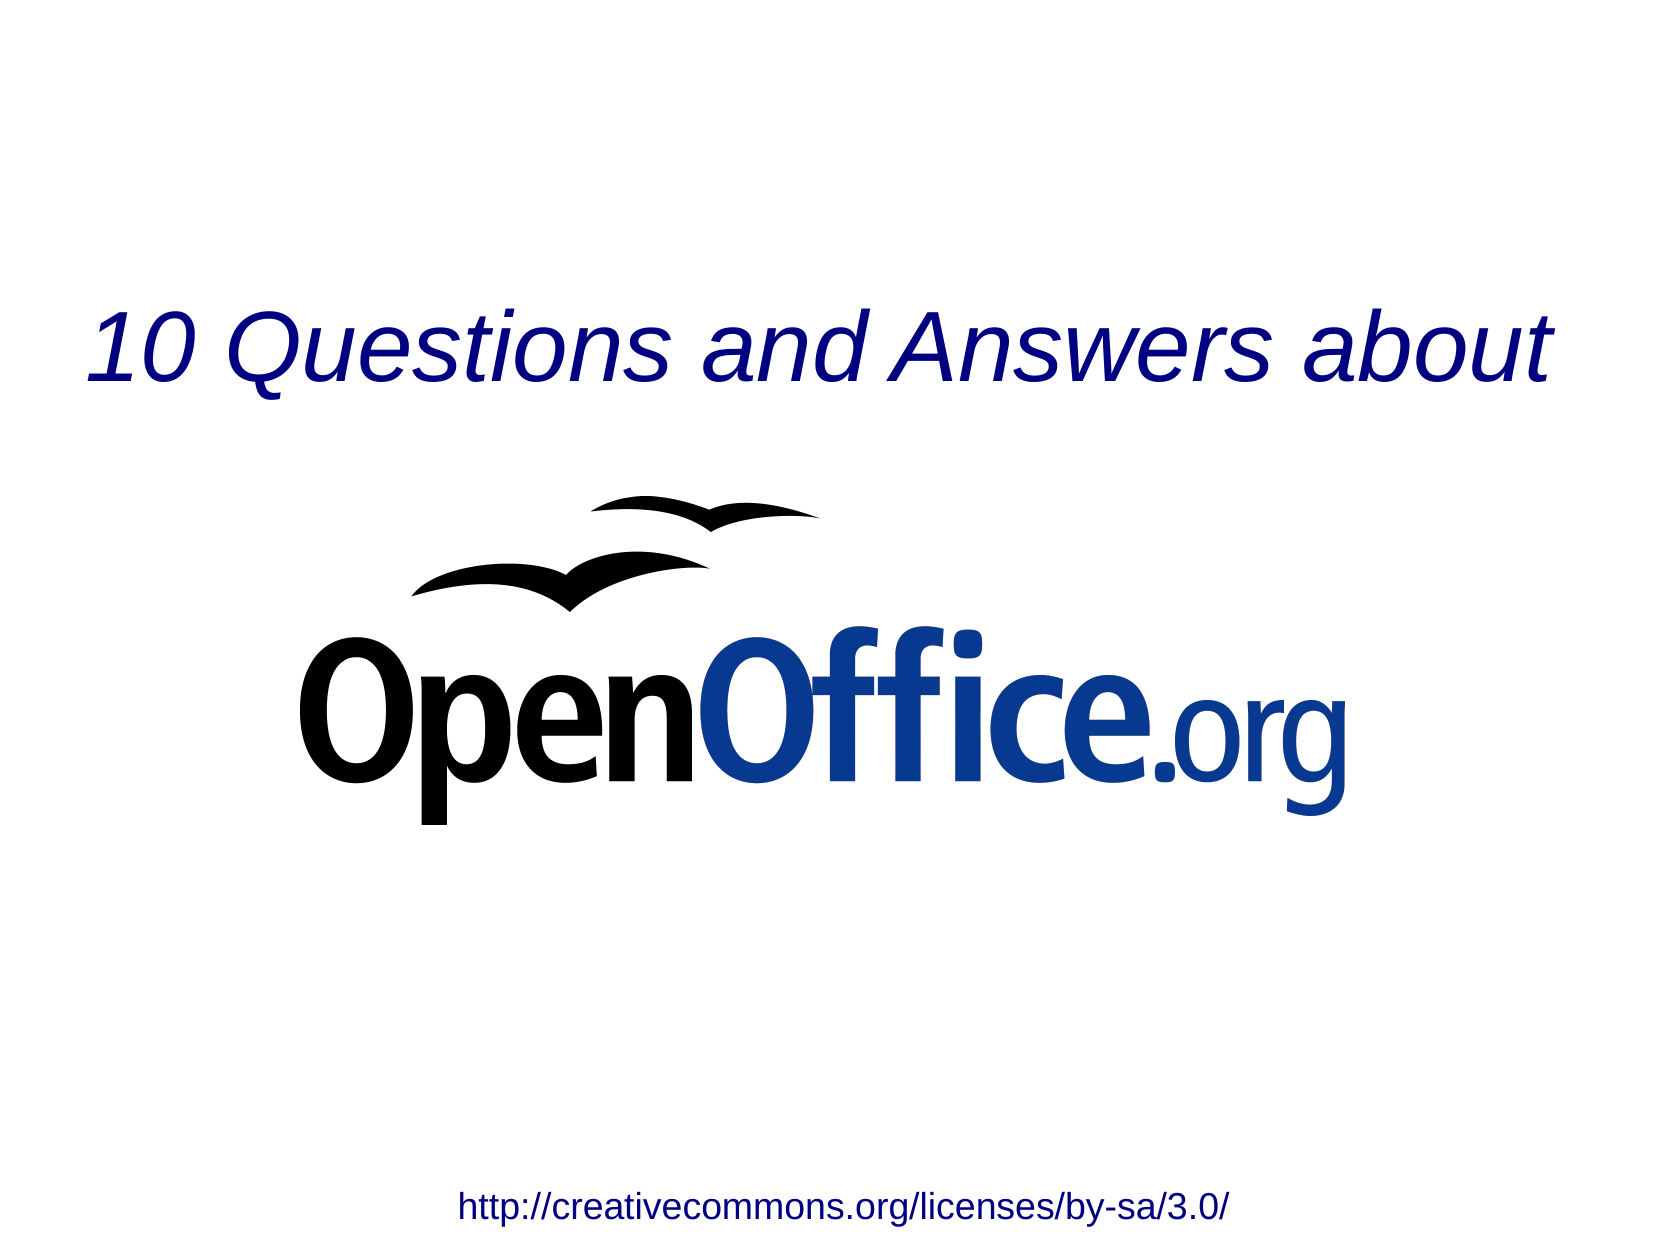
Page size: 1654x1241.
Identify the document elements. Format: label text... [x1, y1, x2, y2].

title 10 Questions and Answers about [75, 242, 1564, 451]
picture [300, 496, 1345, 826]
